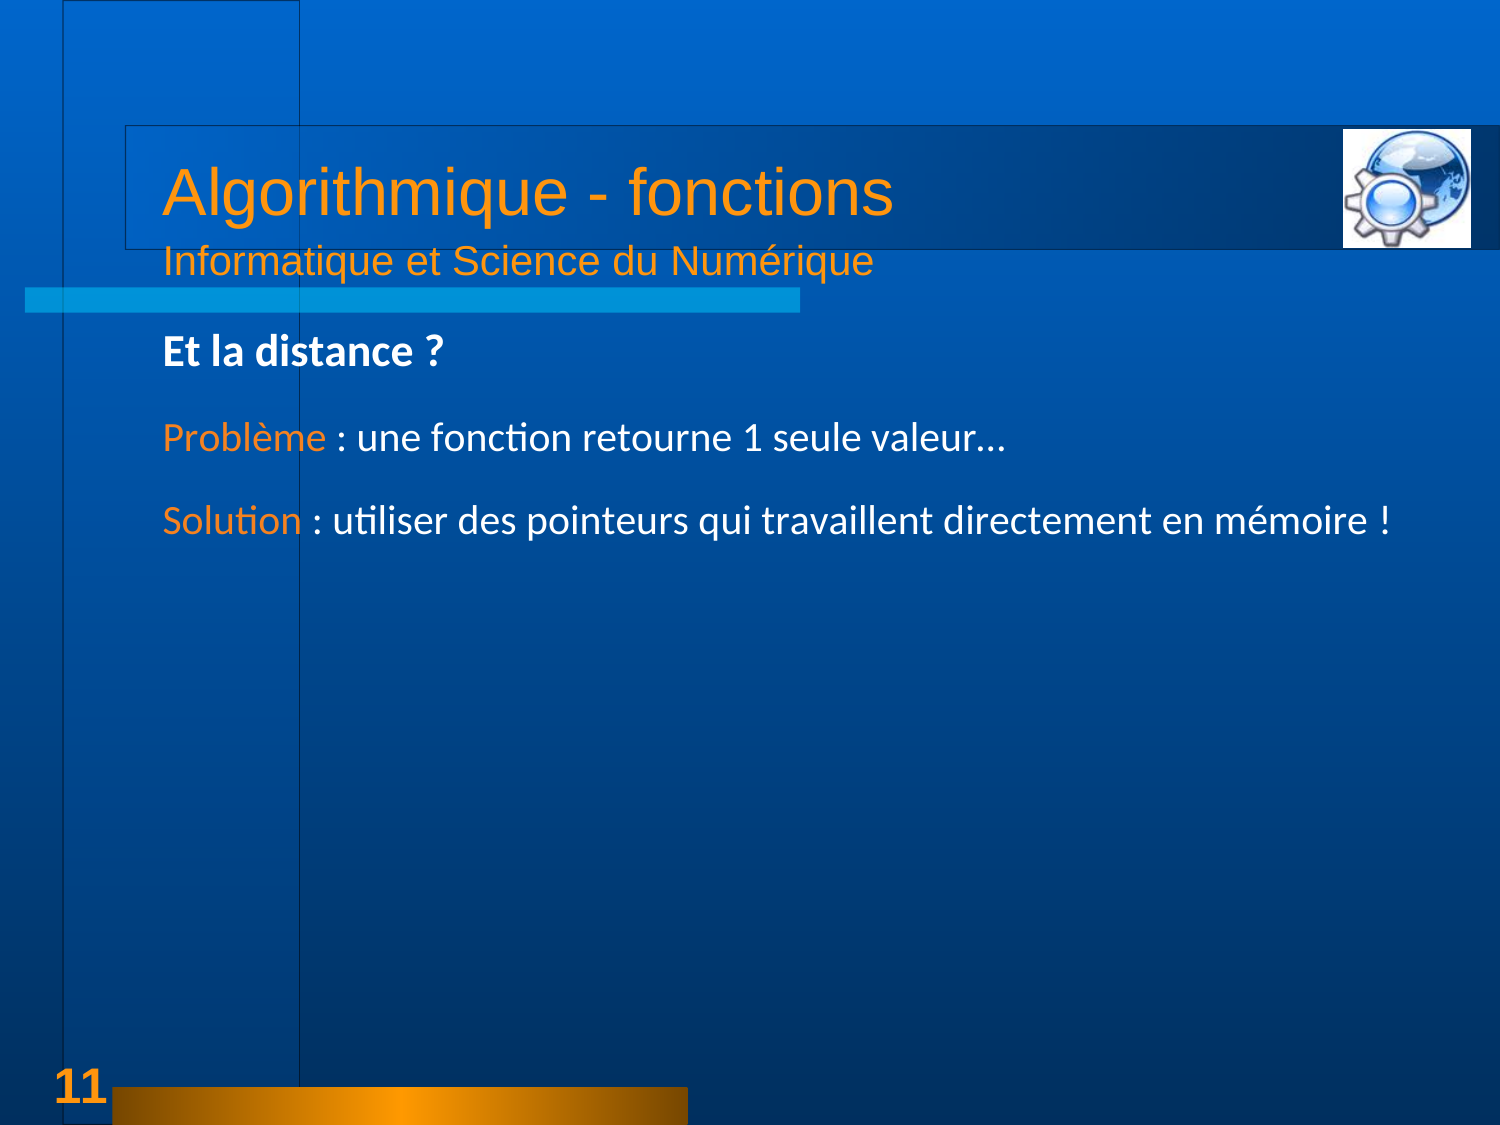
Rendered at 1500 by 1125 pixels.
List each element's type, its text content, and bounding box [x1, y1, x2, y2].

text_box Et la distance ? Problème : une fonction retourne 1 seule valeur… Solution : utiliser des pointeurs qui travaillent directement en mémoire ! [147, 324, 1447, 957]
picture [1343, 129, 1471, 248]
